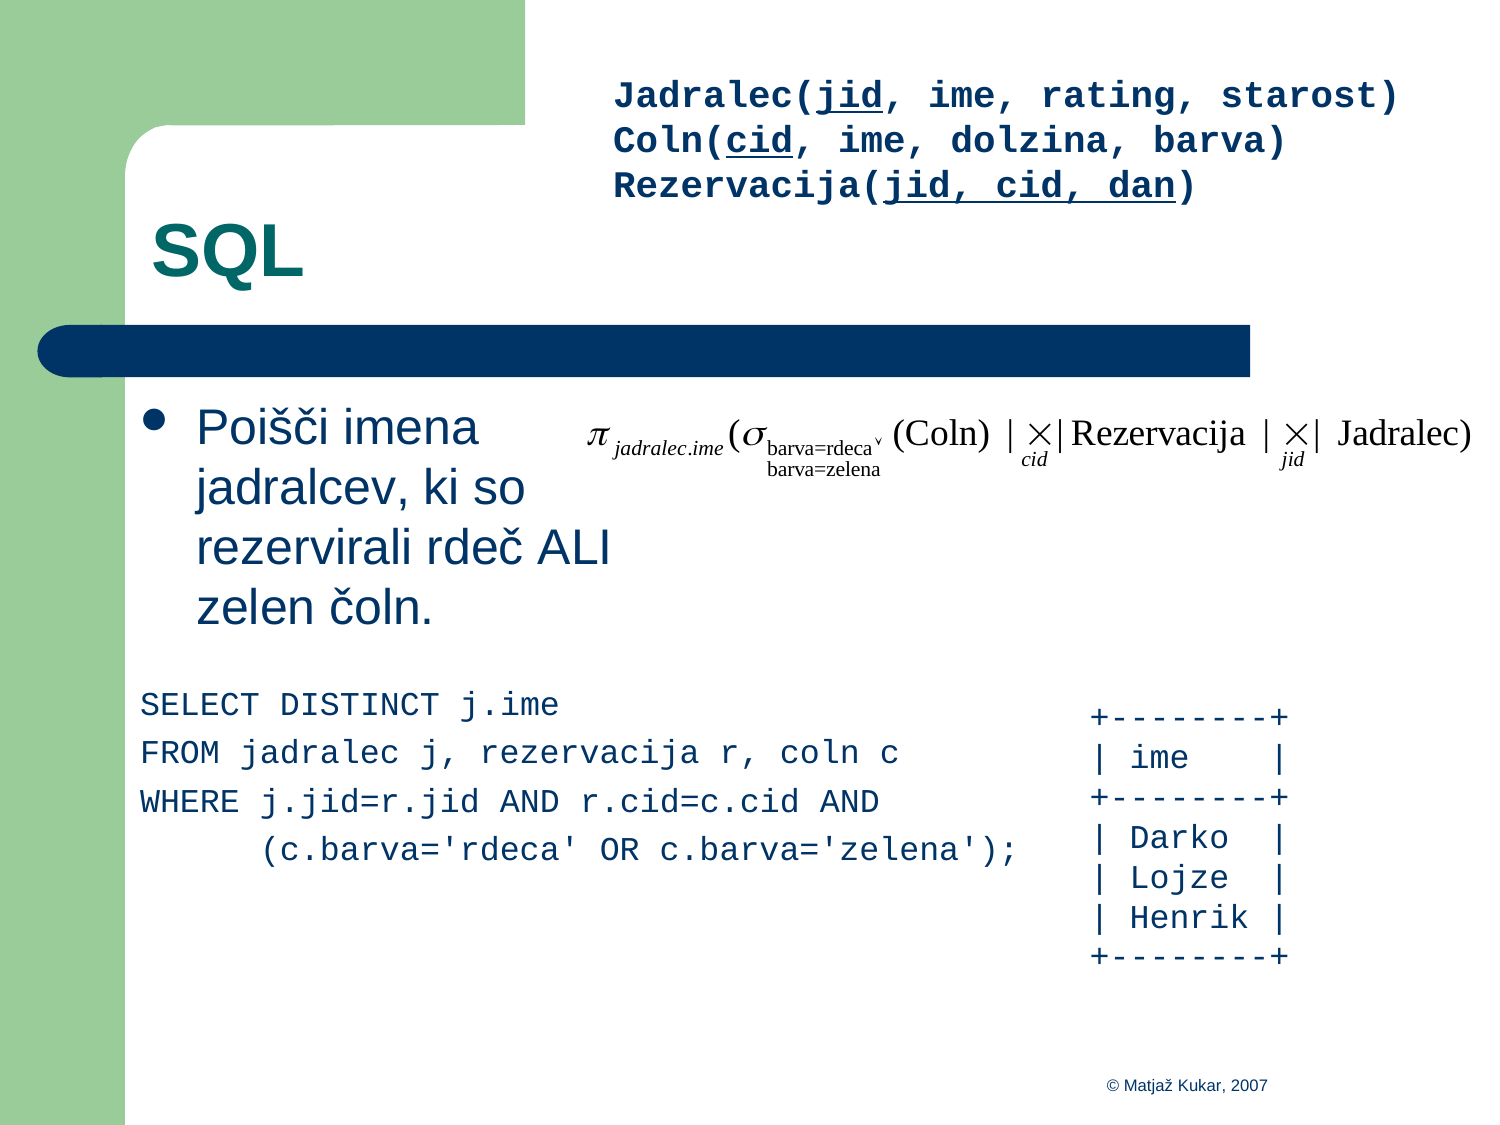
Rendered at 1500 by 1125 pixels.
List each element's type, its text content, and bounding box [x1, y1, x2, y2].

text_box © Matjaž Kukar, 2007 [1075, 1025, 1426, 1103]
text_box Jadralec(jid, ime, rating, starost) Coln(cid, ime, dolzina, barva) Rezervacija(jid, cid, dan) [523, 62, 1416, 213]
text_box +--------+ | ime | +--------+ | Darko | | Lojze | | Henrik | +--------+ [1074, 687, 1500, 983]
list Poišči imena jadralcev, ki so rezervirali rdeč ALI zelen čoln. [124, 387, 688, 681]
chart [582, 408, 1479, 489]
title SQL [136, 136, 1414, 301]
list SELECT DISTINCT j.ime FROM jadralec j, rezervacija r, coln c WHERE j.jid=r.jid AND r.cid=c.cid AND (c.barva='rdeca' OR c.barva='zelena'); [125, 675, 1075, 1125]
